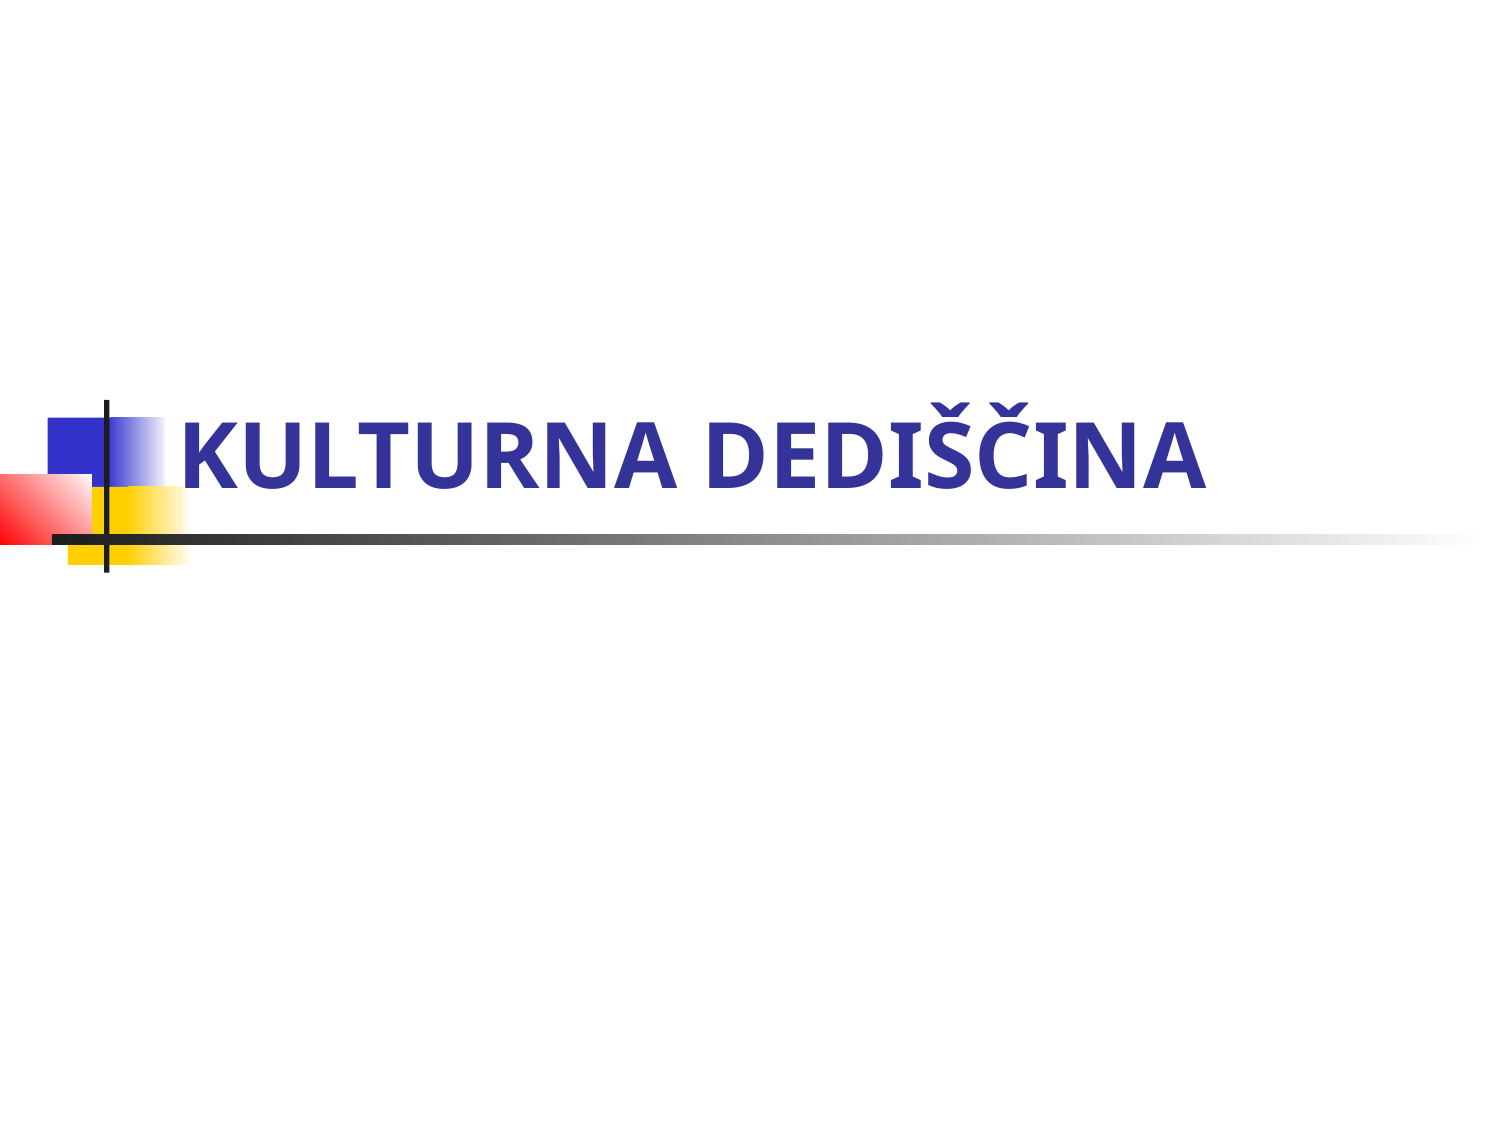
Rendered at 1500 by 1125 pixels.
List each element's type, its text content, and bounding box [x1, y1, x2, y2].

title KULTURNA DEDIŠČINA [162, 274, 1438, 515]
